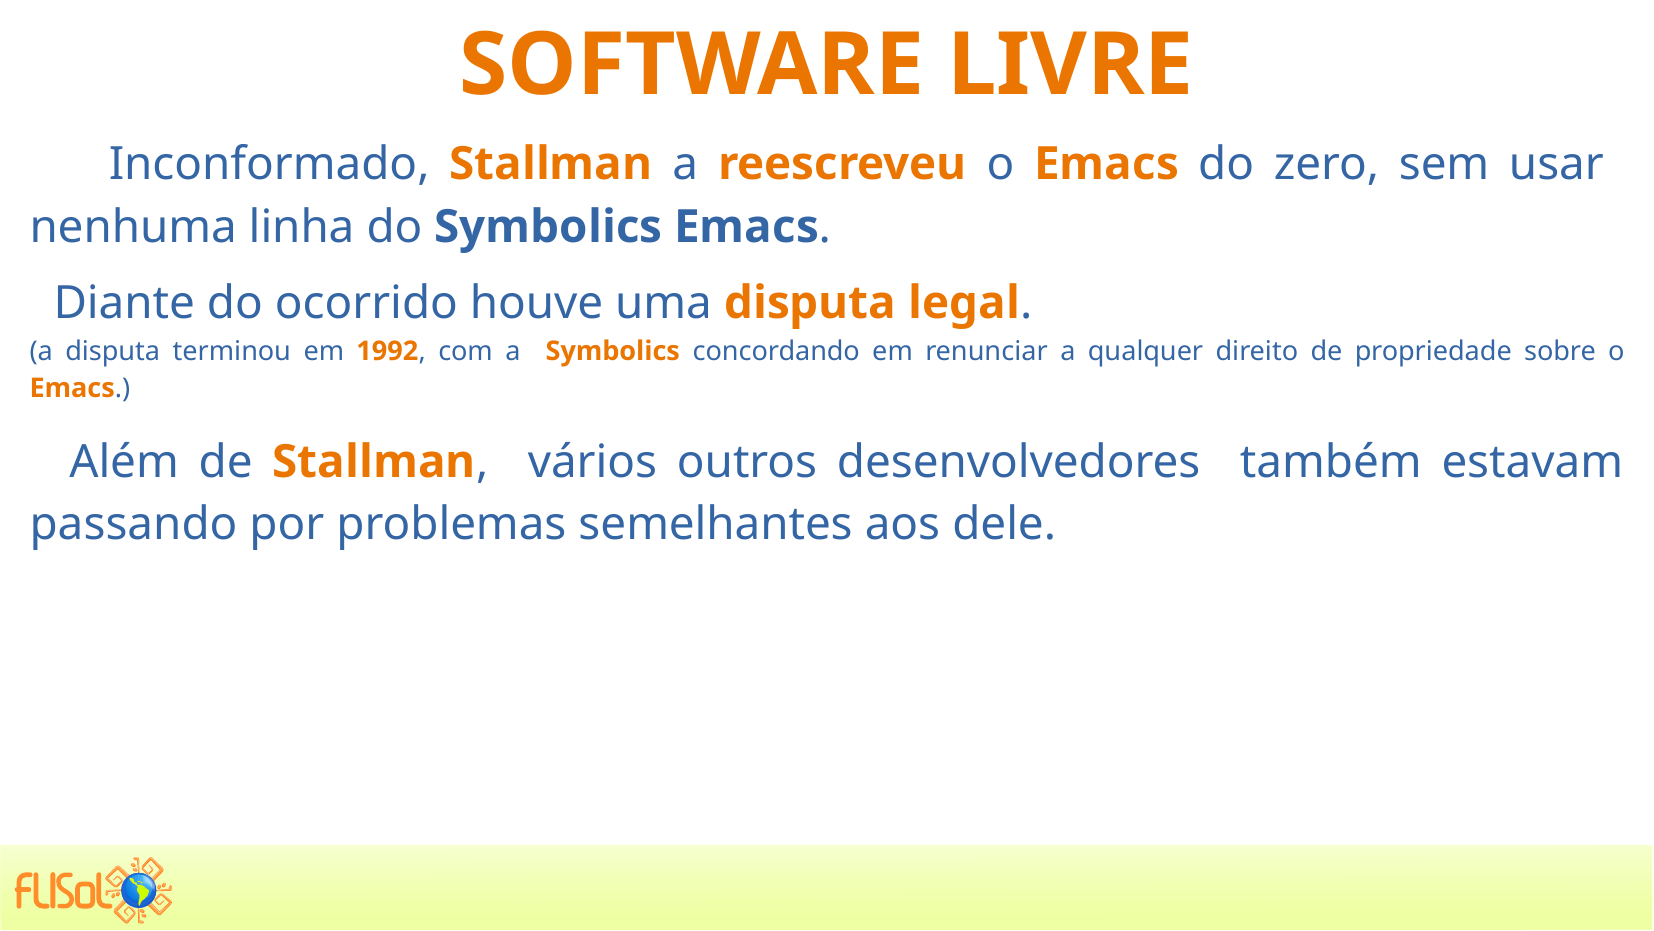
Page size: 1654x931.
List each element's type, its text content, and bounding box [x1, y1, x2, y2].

text_box [0, 844, 1654, 931]
text_box SOFTWARE LIVRE [29, 11, 1625, 110]
text_box Além de Stallman, vários outros desenvolvedores também estavam passando por problemas semelhantes aos dele. [29, 439, 1625, 543]
text_box Inconformado, Stallman a reescreveu o Emacs do zero, sem usar nenhuma linha do Symbolics Emacs. [29, 141, 1625, 245]
text_box Diante do ocorrido houve uma disputa legal. (a disputa terminou em 1992, com a Symbolics concordando em renunciar a qualquer direito de propriedade sobre o Emacs.) [29, 296, 1625, 379]
